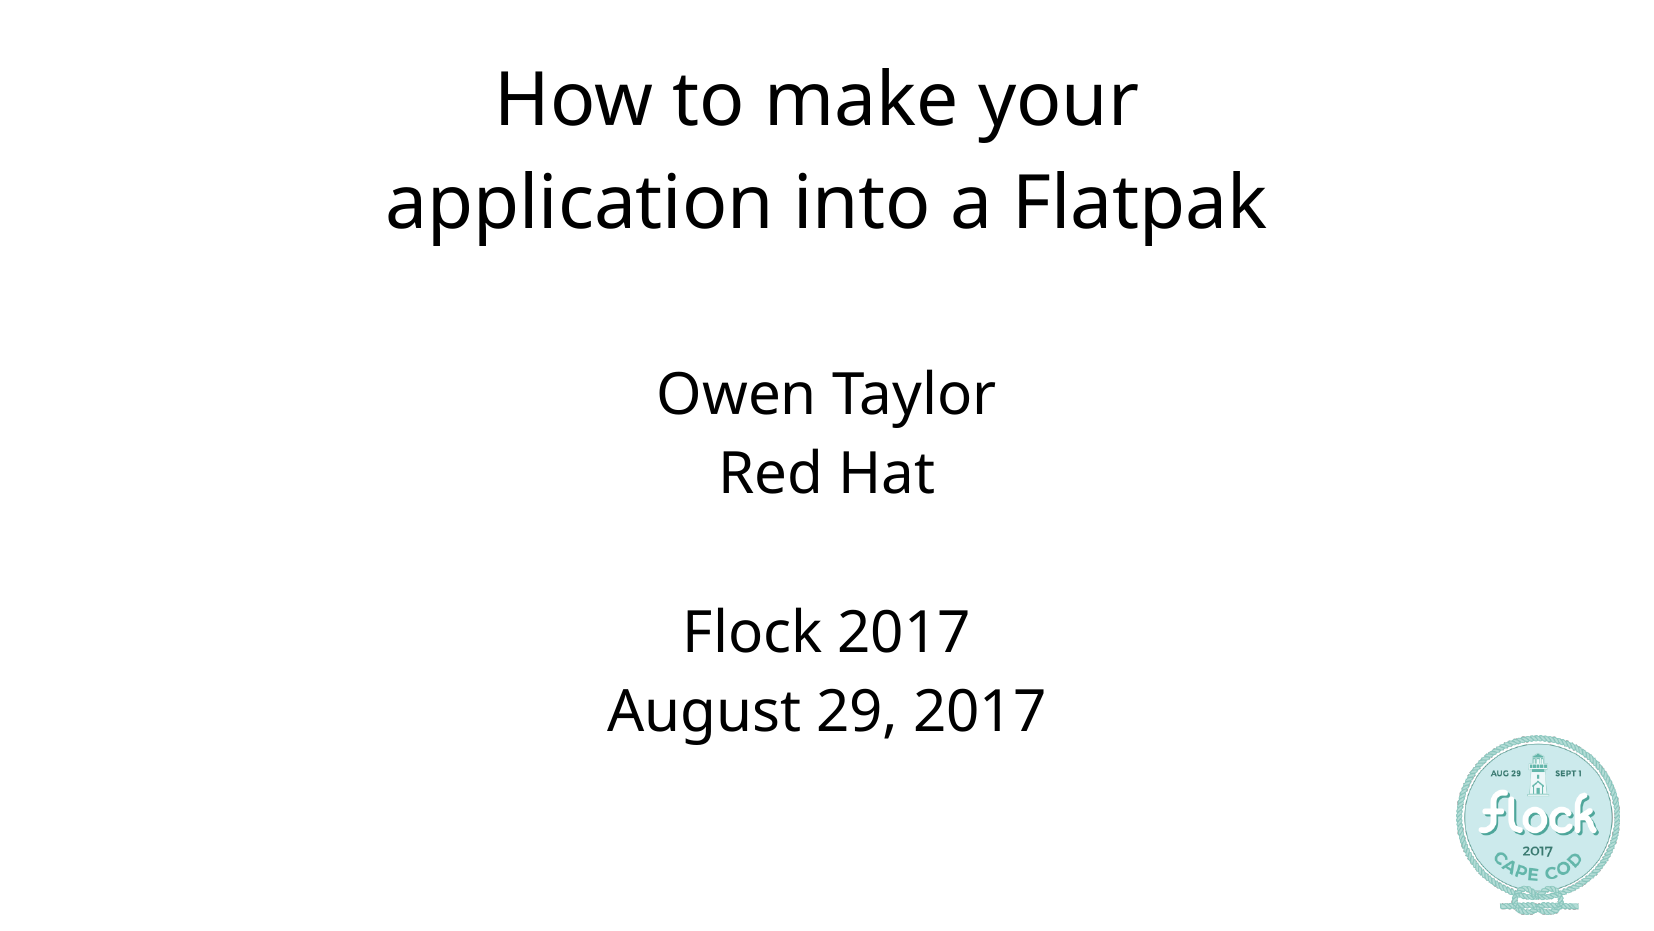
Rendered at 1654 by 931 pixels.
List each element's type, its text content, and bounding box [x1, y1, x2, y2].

subtitle How to make your application into a Flatpak Owen Taylor Red Hat Flock 2017 August 29, 2017 [82, 37, 1571, 758]
picture [1456, 735, 1620, 915]
